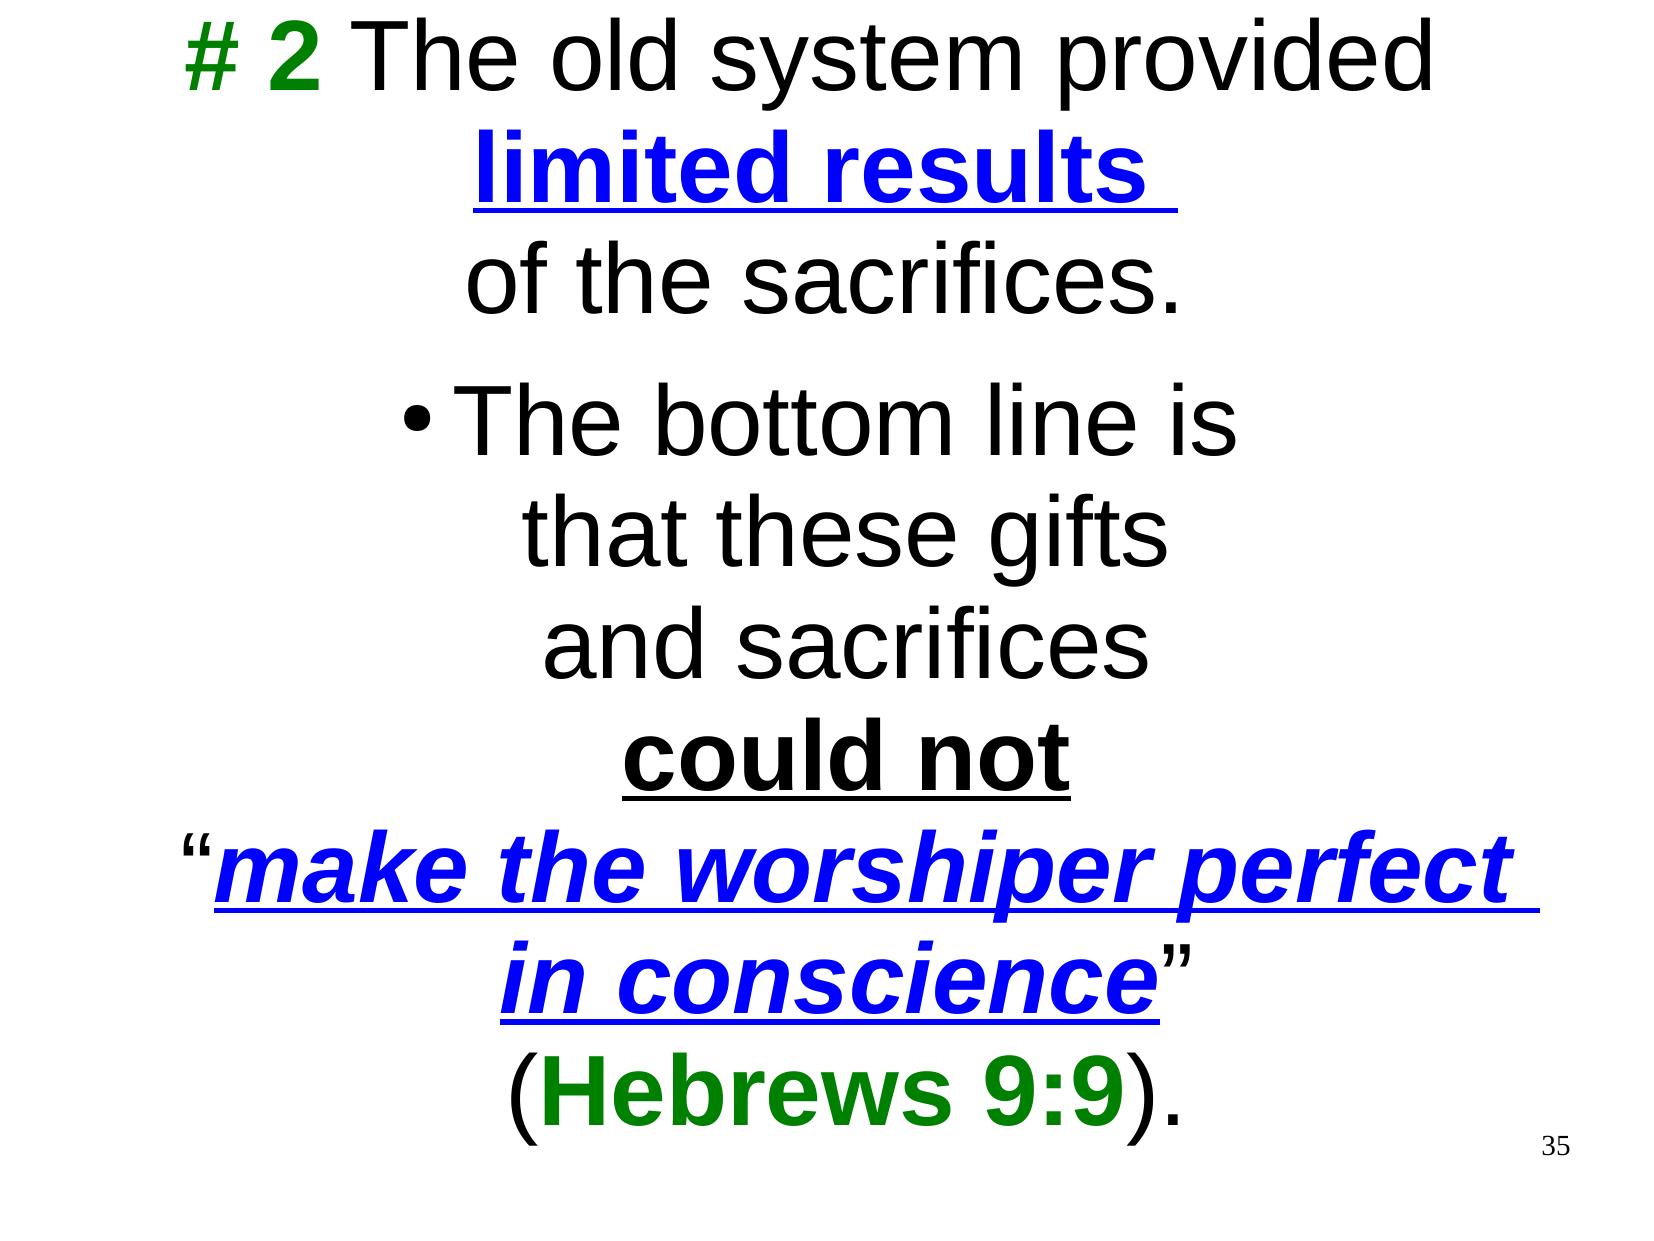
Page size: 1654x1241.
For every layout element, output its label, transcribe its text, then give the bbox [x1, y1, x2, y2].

list # 2 The old system provided limited results of the sacrifices. The bottom line is that these gifts and sacrifices could not “make the worshiper perfect in conscience” (Hebrews 9:9). [0, 0, 1651, 1238]
